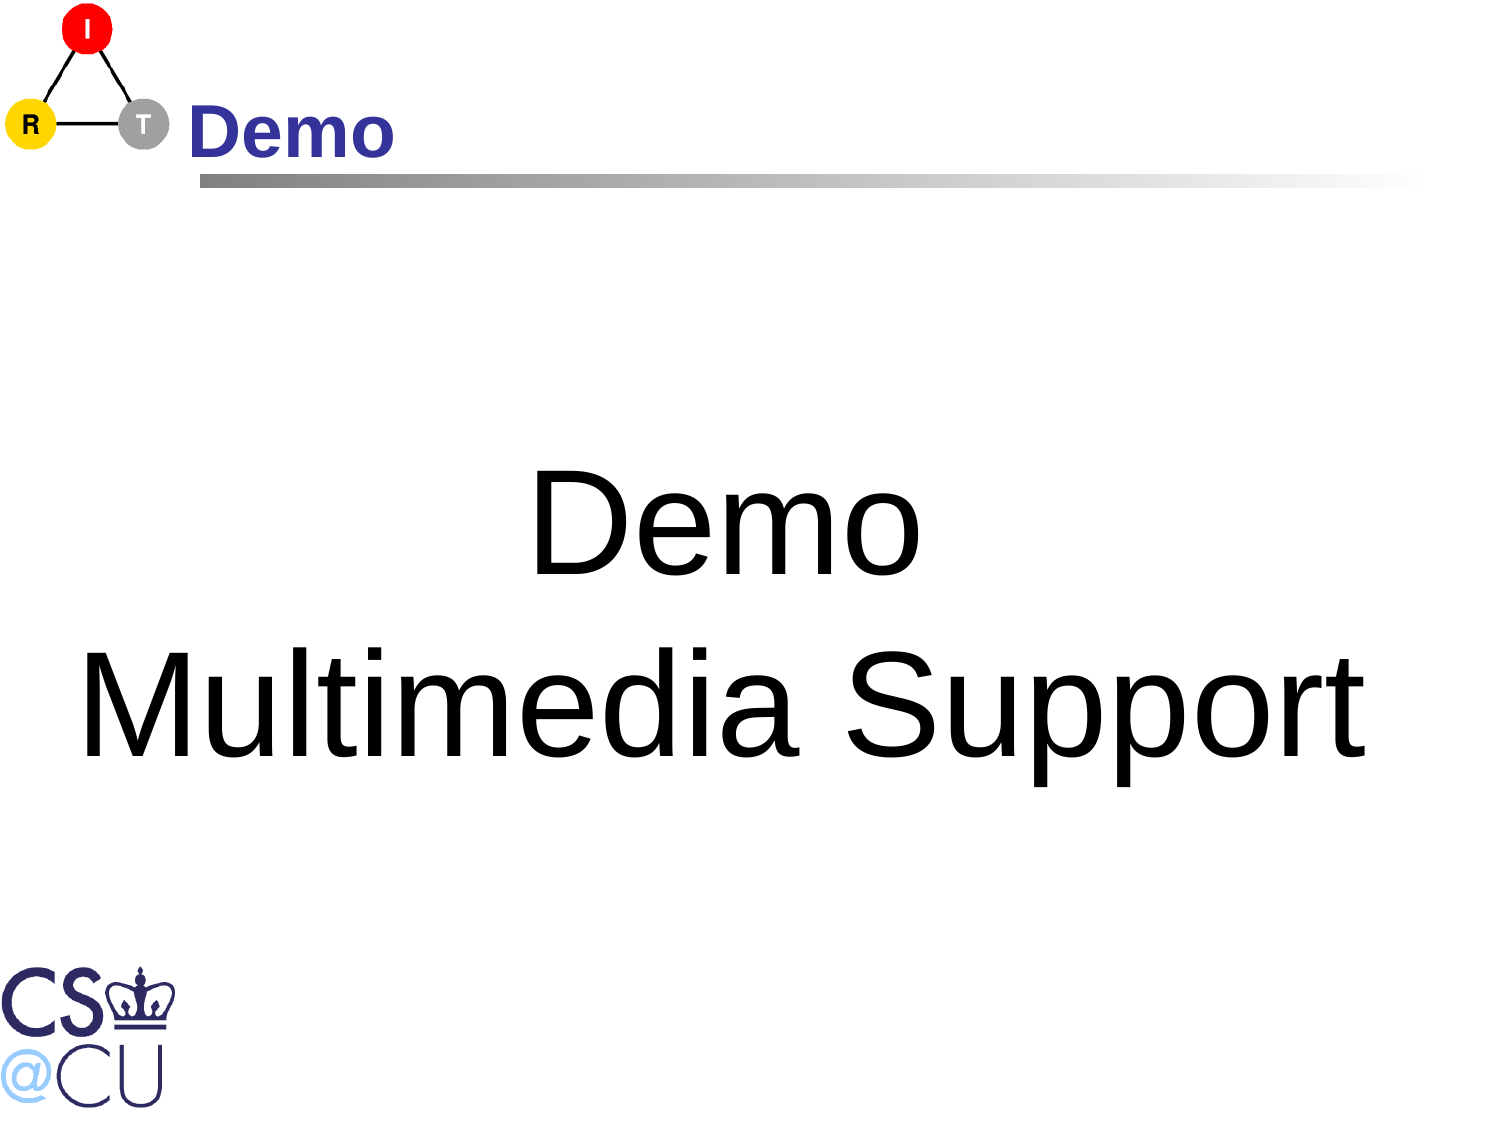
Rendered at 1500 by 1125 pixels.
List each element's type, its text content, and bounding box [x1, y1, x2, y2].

title Demo [187, 44, 1463, 218]
list Demo Multimedia Support [75, 438, 1463, 788]
picture [0, 949, 175, 1125]
picture [0, 0, 173, 154]
